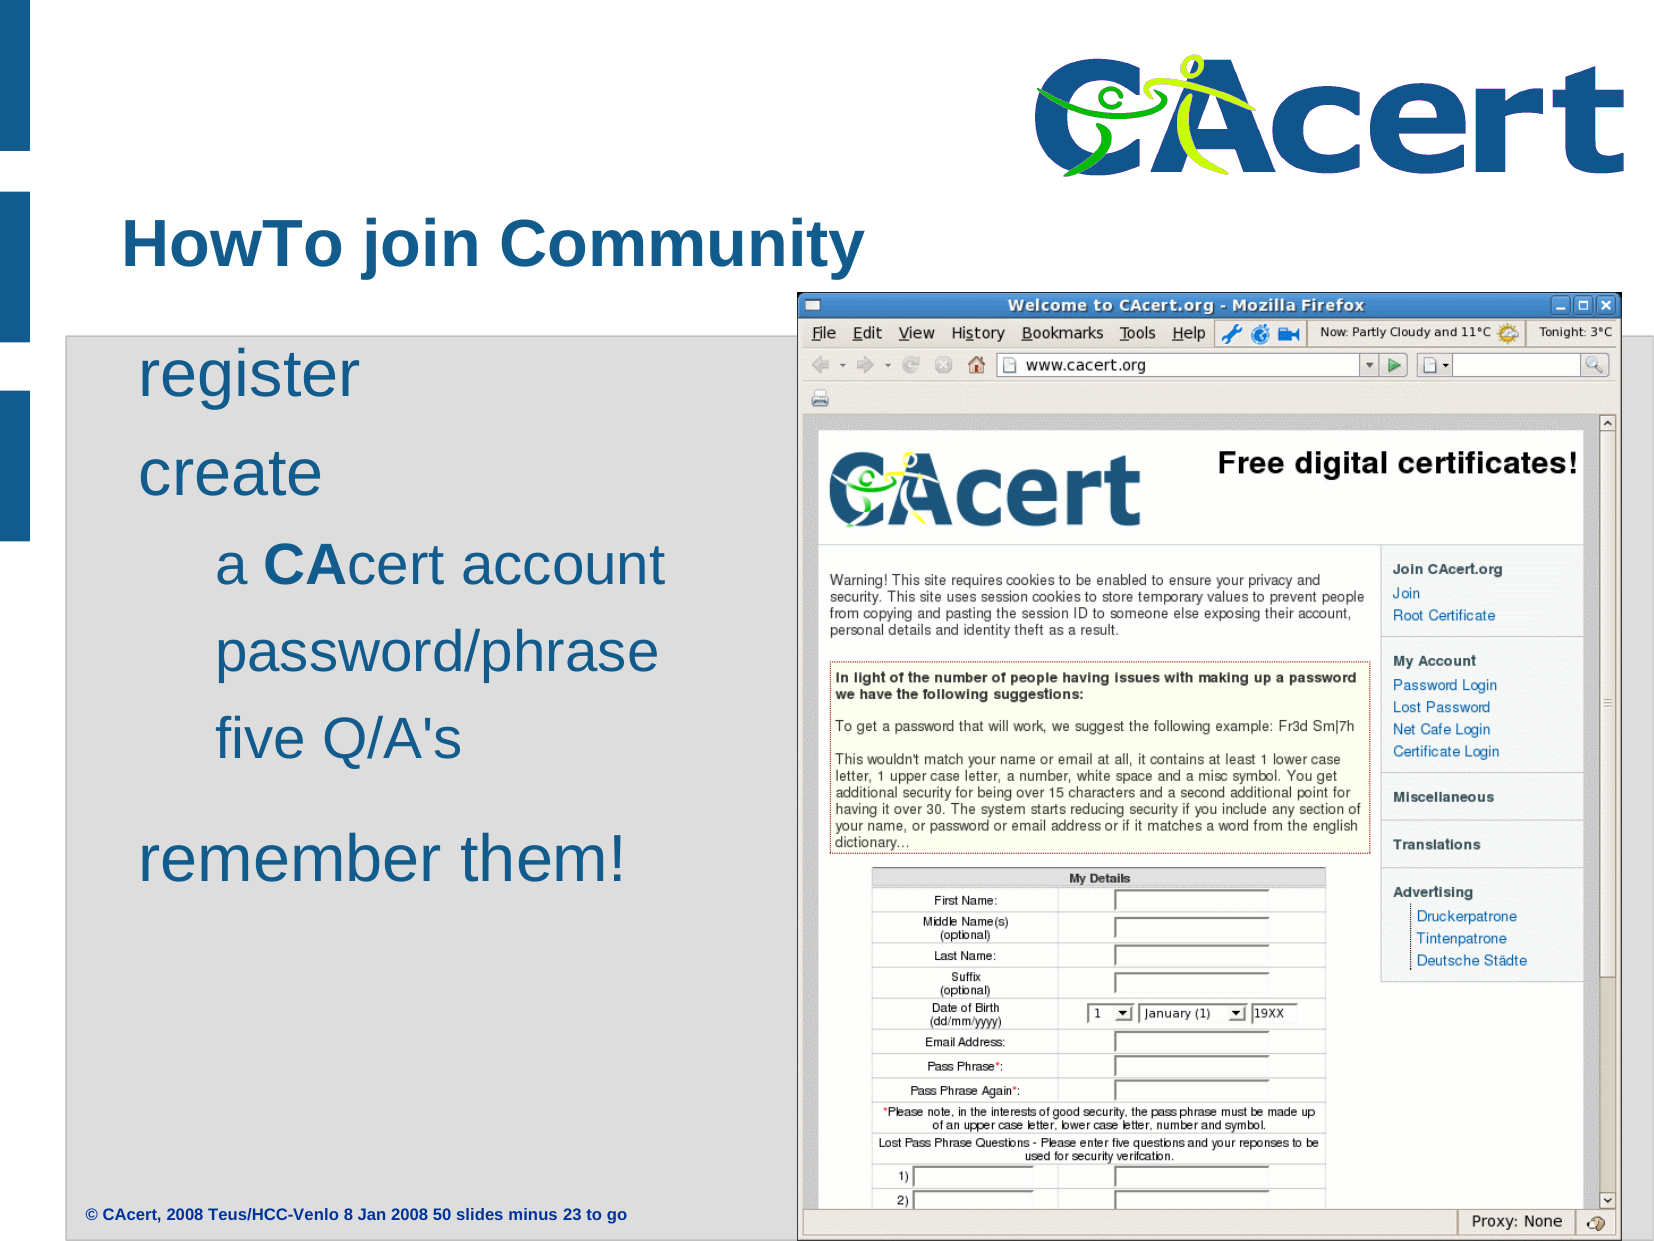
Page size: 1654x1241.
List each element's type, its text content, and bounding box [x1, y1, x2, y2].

picture [1033, 53, 1625, 178]
picture [797, 292, 1622, 1241]
title HowTo join Community [121, 184, 1534, 309]
list register create a CAcert account password/phrase five Q/A's remember them! [121, 344, 797, 1008]
